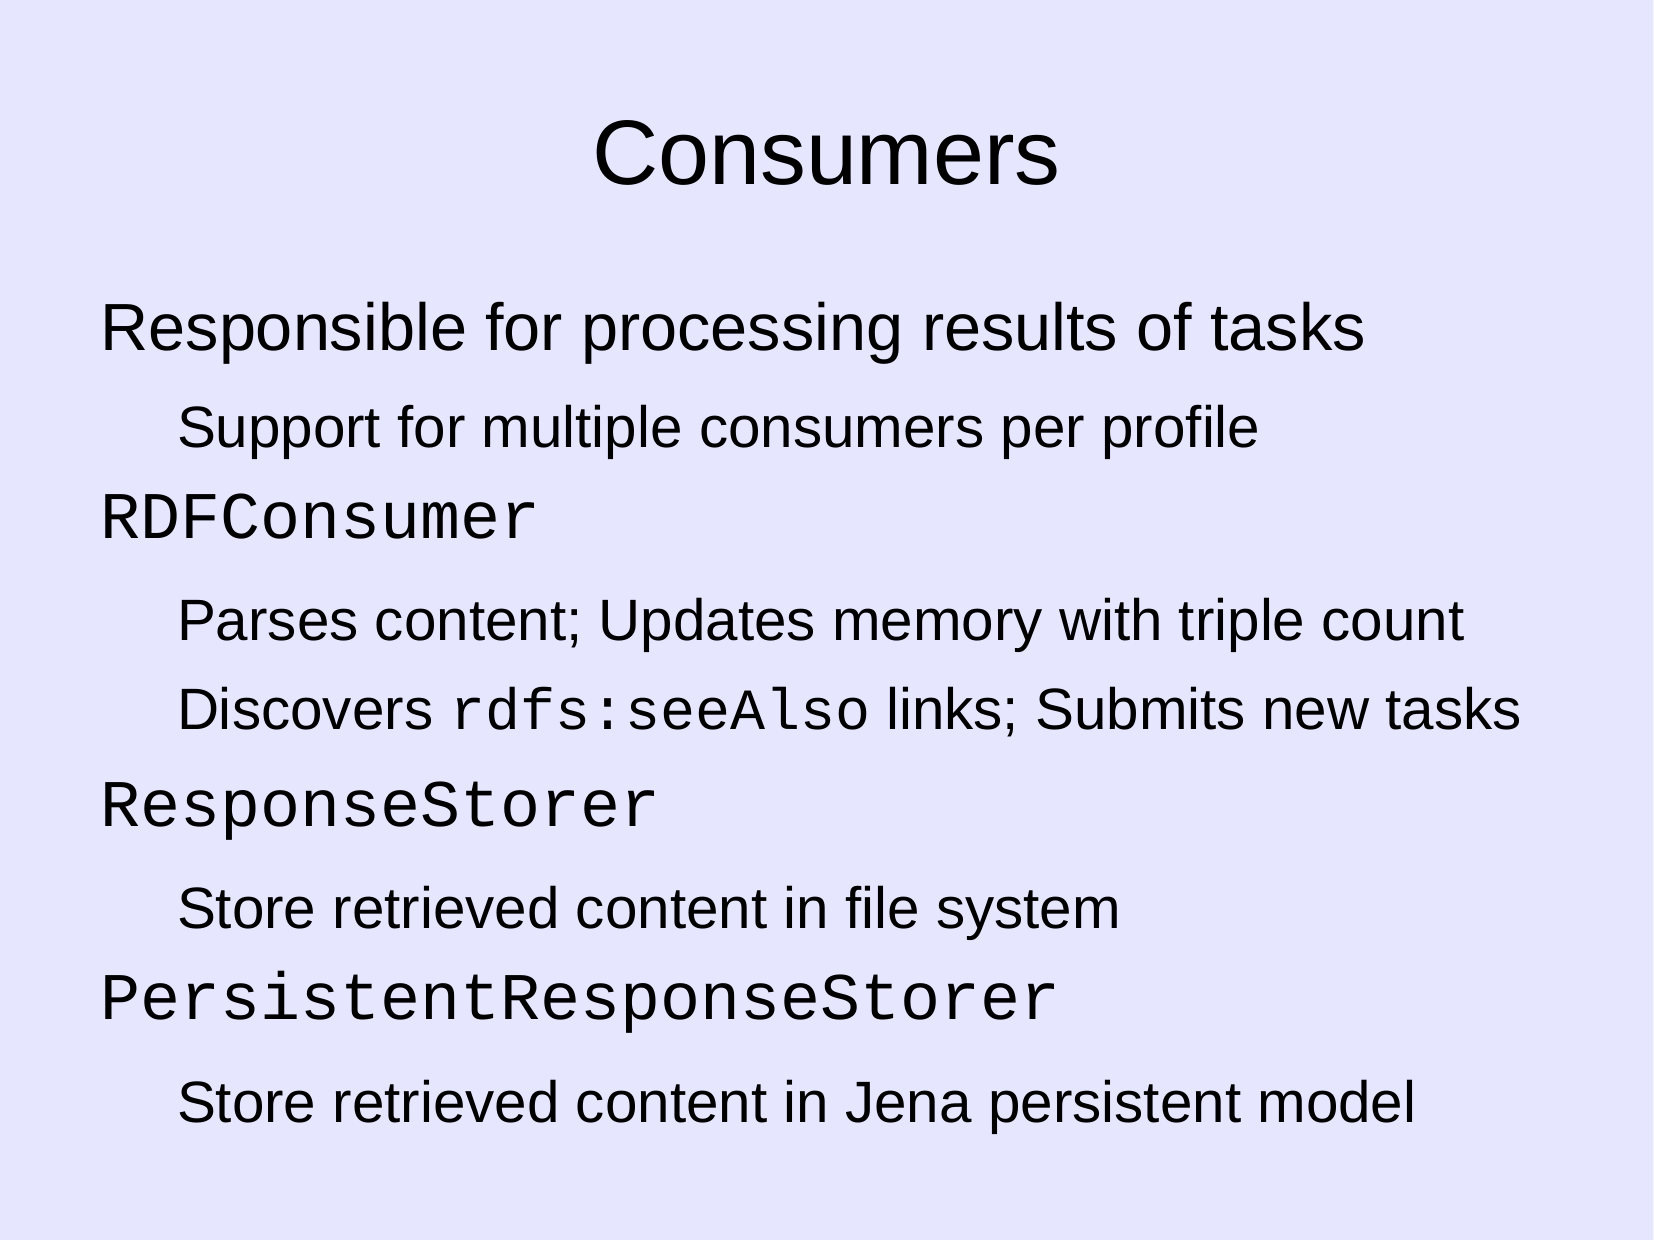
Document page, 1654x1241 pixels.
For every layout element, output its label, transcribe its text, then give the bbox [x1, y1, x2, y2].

list Responsible for processing results of tasks Support for multiple consumers per profile RDFConsumer Parses content; Updates memory with triple count Discovers rdfs:seeAlso links; Submits new tasks ResponseStorer Store retrieved content in file system PersistentResponseStorer Store retrieved content in Jena persistent model [82, 290, 1571, 1132]
title Consumers [82, 49, 1571, 257]
